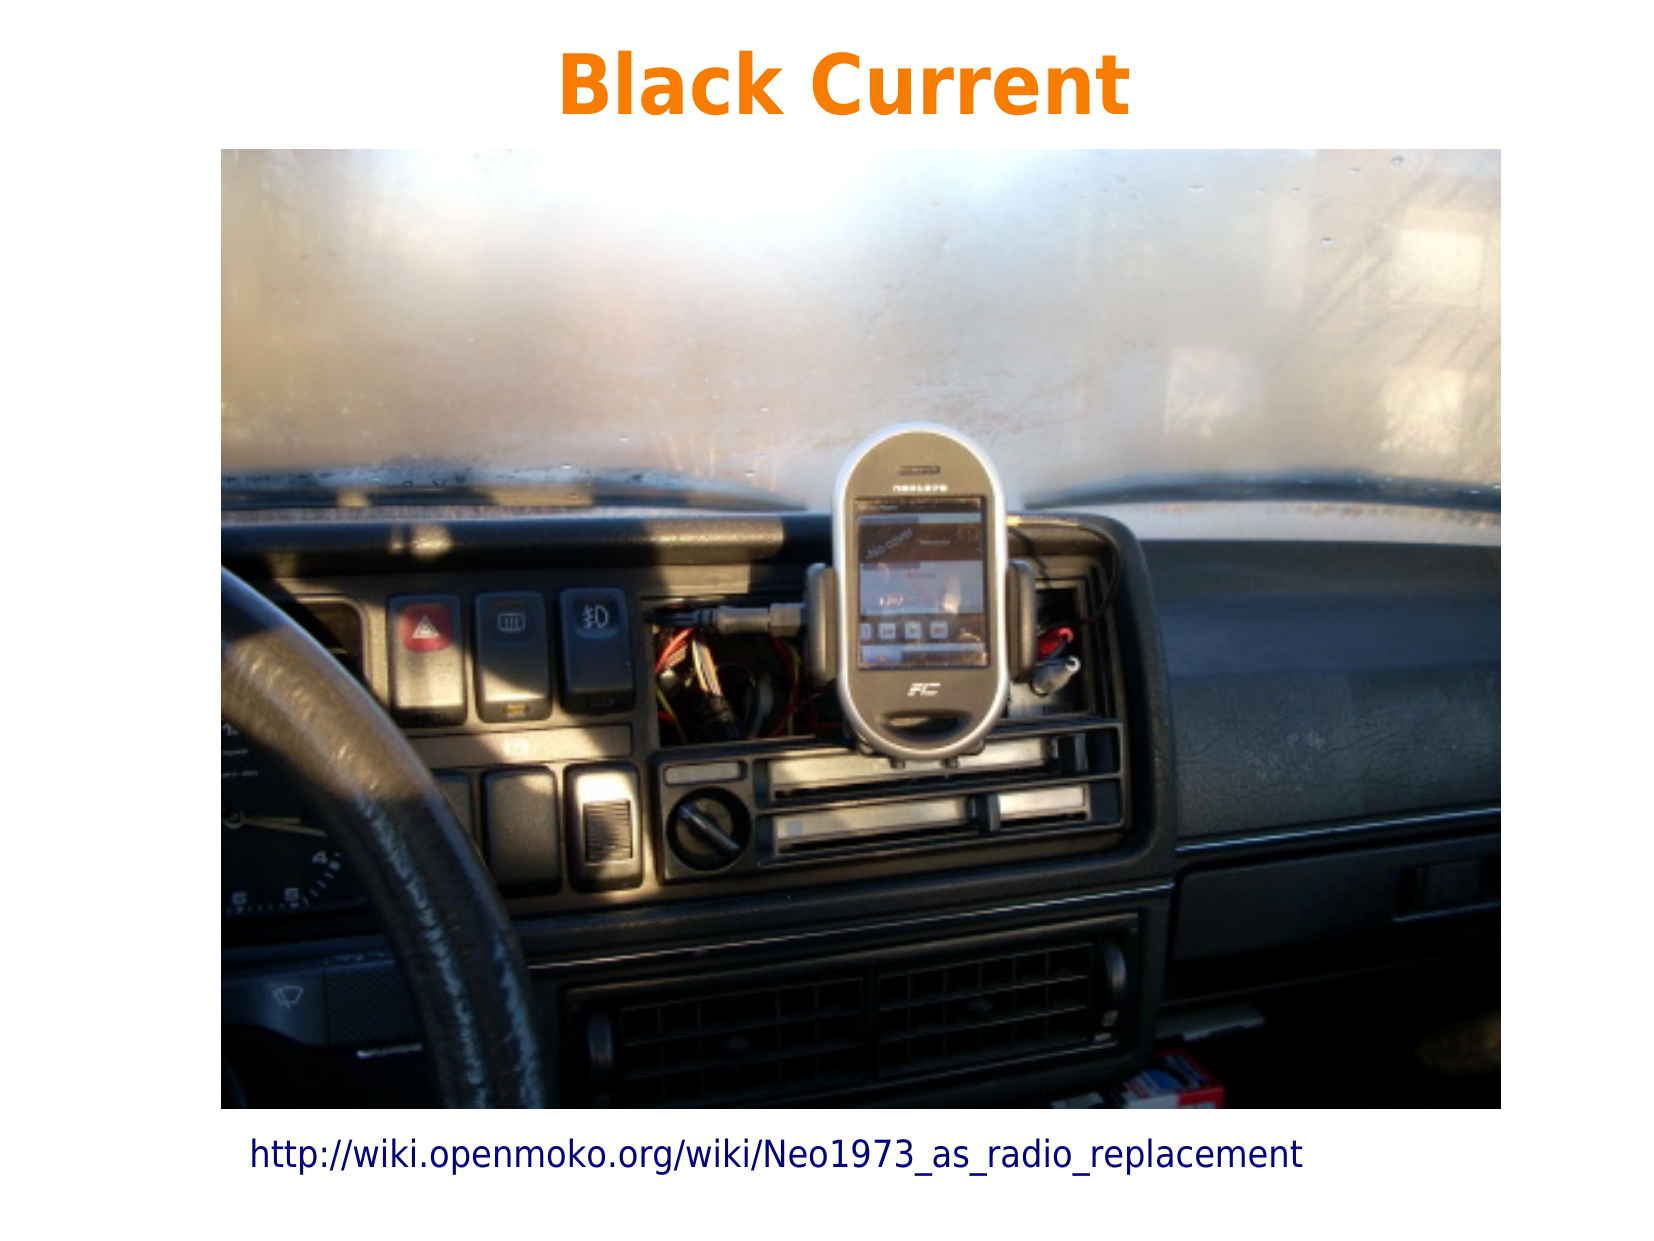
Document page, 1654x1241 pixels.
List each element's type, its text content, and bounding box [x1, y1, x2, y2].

picture [221, 149, 1501, 1109]
text_box http://wiki.openmoko.org/wiki/Neo1973_as_radio_replacement [234, 1125, 1510, 1227]
text_box Black Current [412, 30, 1276, 149]
